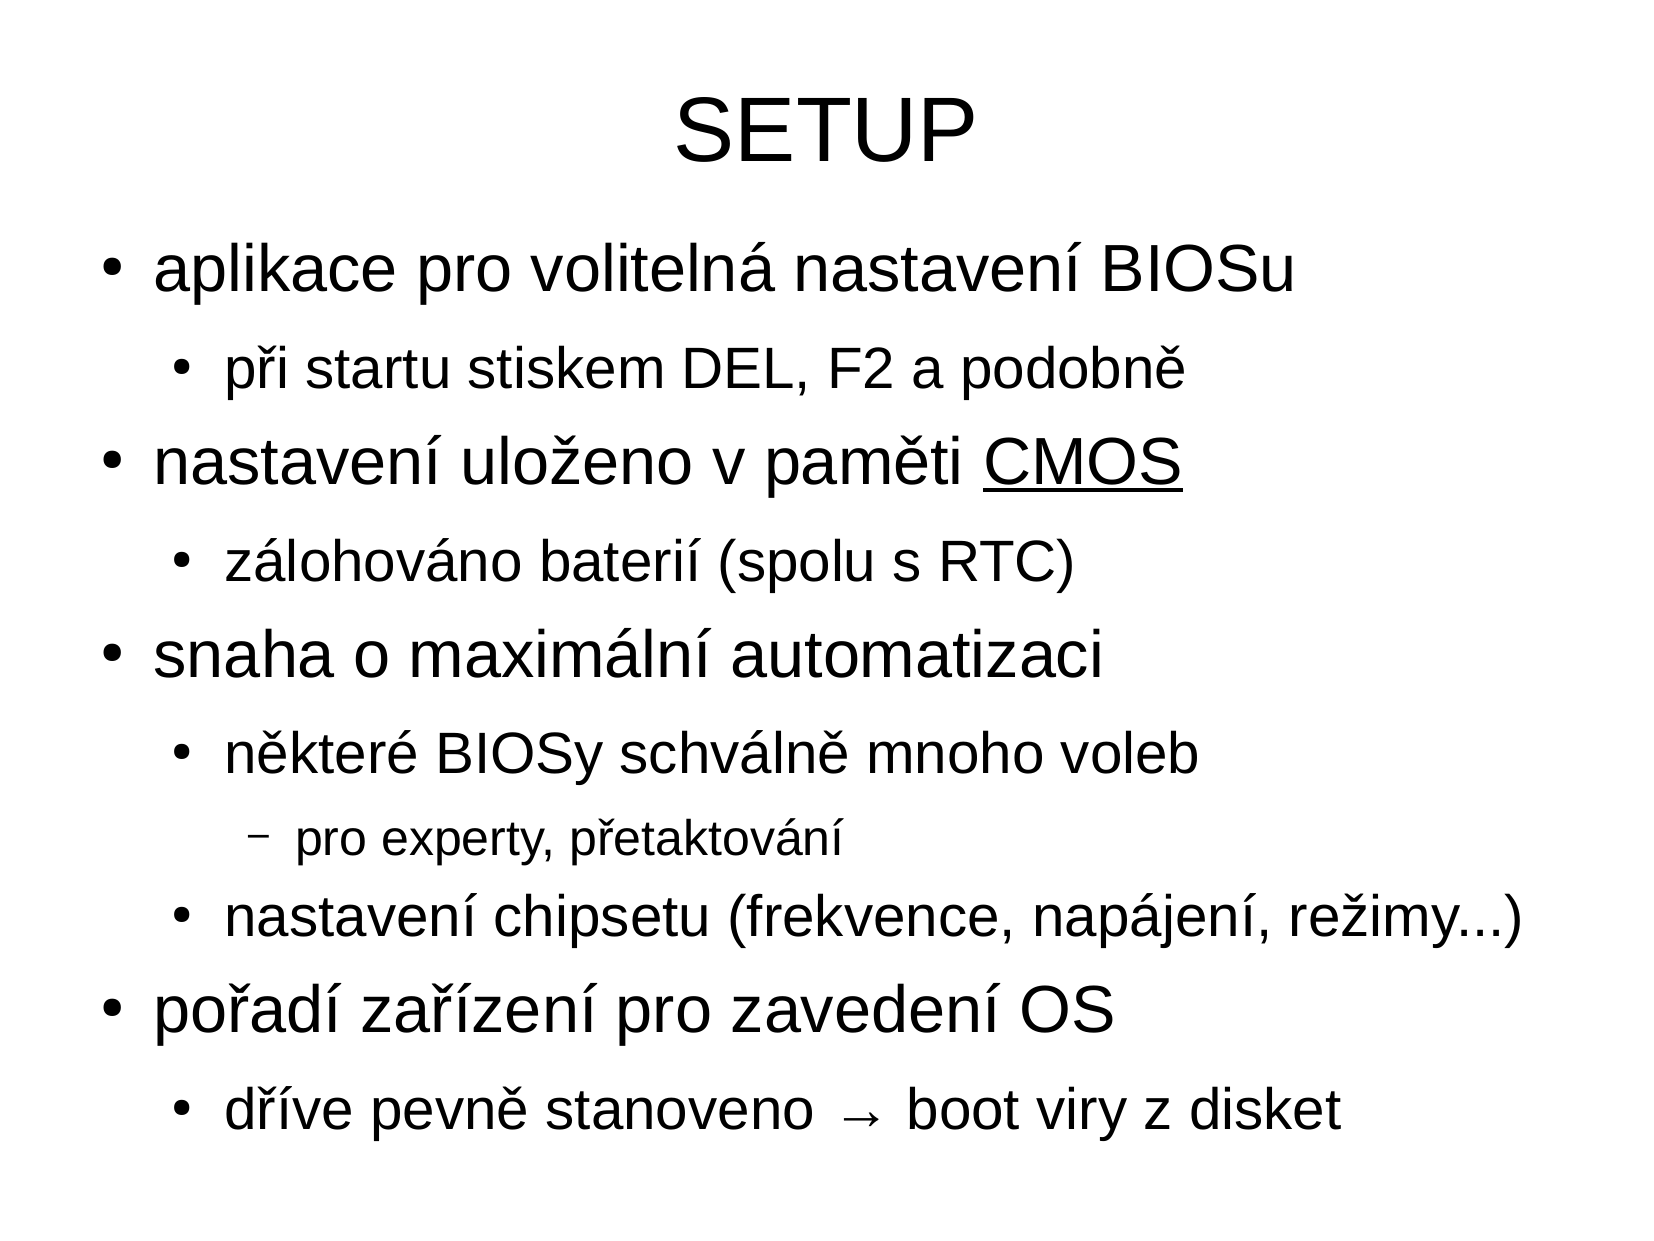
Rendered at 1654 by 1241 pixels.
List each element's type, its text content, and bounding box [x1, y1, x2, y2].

list aplikace pro volitelná nastavení BIOSu při startu stiskem DEL, F2 a podobně nastavení uloženo v paměti CMOS zálohováno baterií (spolu s RTC) snaha o maximální automatizaci některé BIOSy schválně mnoho voleb pro experty, přetaktování nastavení chipsetu (frekvence, napájení, režimy...) pořadí zařízení pro zavedení OS dříve pevně stanoveno → boot viry z disket [82, 231, 1571, 1142]
title SETUP [82, 33, 1571, 226]
